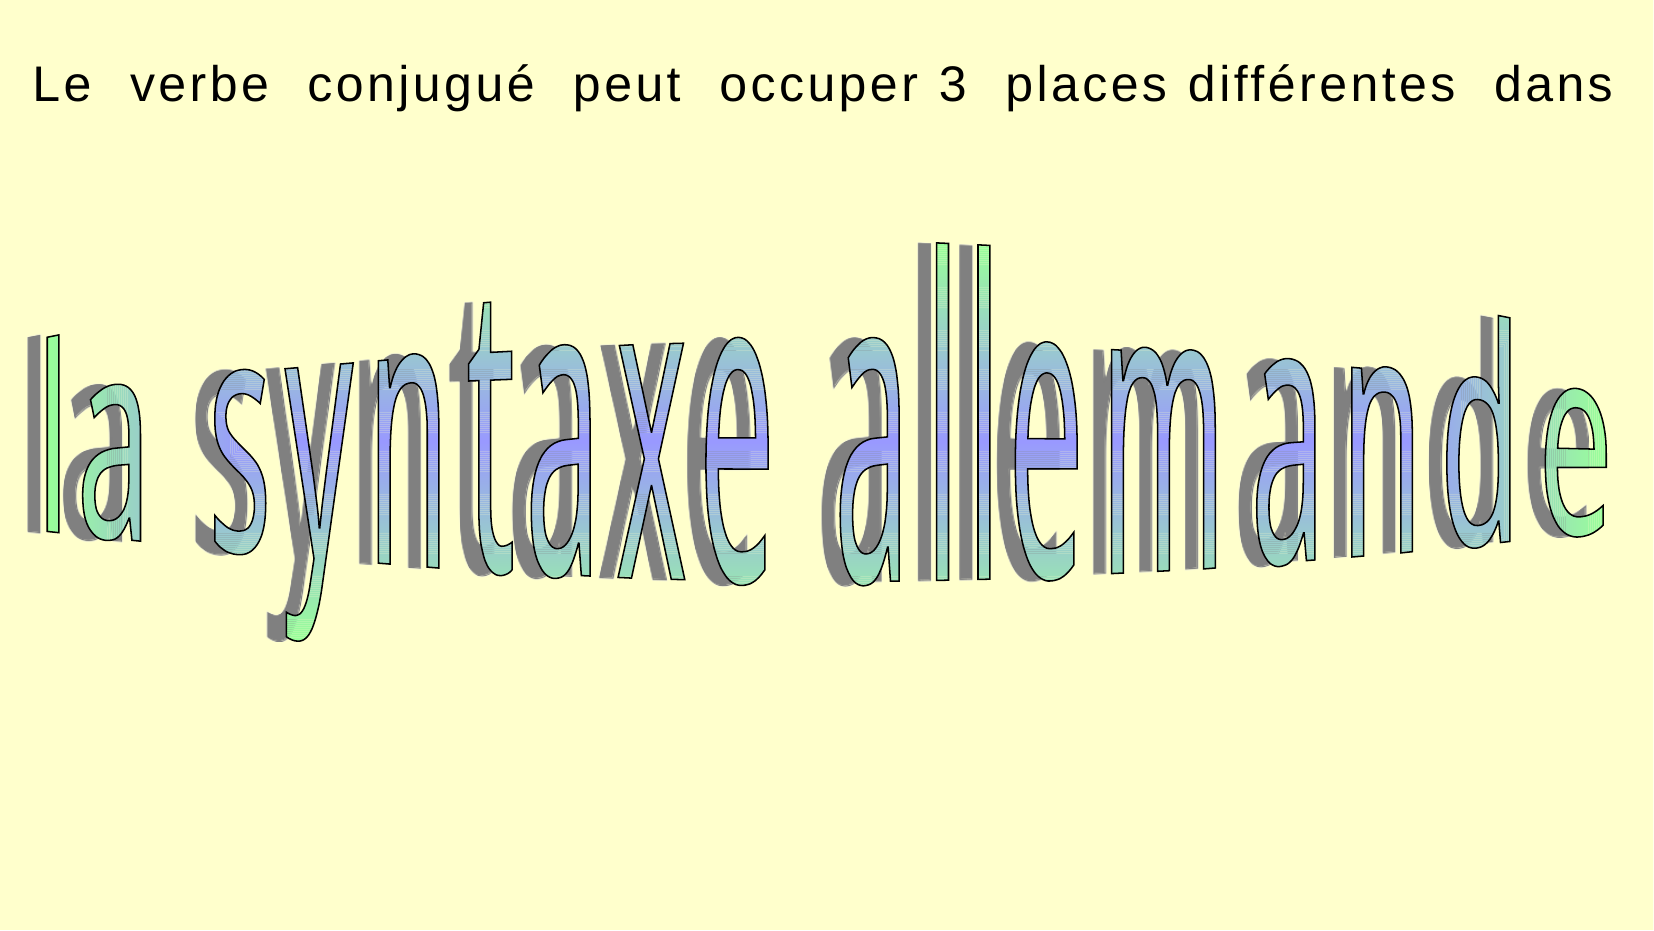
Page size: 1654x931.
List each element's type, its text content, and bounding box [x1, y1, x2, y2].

text_box la syntaxe allemande [705, 337, 769, 586]
text_box la syntaxe allemande [618, 343, 685, 580]
text_box la syntaxe allemande [1015, 341, 1078, 581]
text_box la syntaxe allemande [47, 334, 59, 533]
text_box la syntaxe allemande [1446, 315, 1510, 549]
text_box la syntaxe allemande [468, 302, 513, 576]
text_box Le verbe conjugué peut occuper 3 places différentes dans [17, 47, 1636, 121]
text_box la syntaxe allemande [1111, 347, 1216, 574]
text_box la syntaxe allemande [1545, 388, 1607, 538]
text_box la syntaxe allemande [82, 384, 141, 542]
text_box la syntaxe allemande [531, 344, 591, 579]
text_box la syntaxe allemande [840, 337, 900, 586]
text_box la syntaxe allemande [936, 242, 949, 581]
text_box la syntaxe allemande [1256, 358, 1315, 567]
text_box la syntaxe allemande [1351, 366, 1413, 558]
text_box la syntaxe allemande [285, 362, 354, 642]
text_box la syntaxe allemande [214, 369, 266, 555]
text_box la syntaxe allemande [378, 353, 439, 569]
text_box la syntaxe allemande [978, 244, 990, 580]
